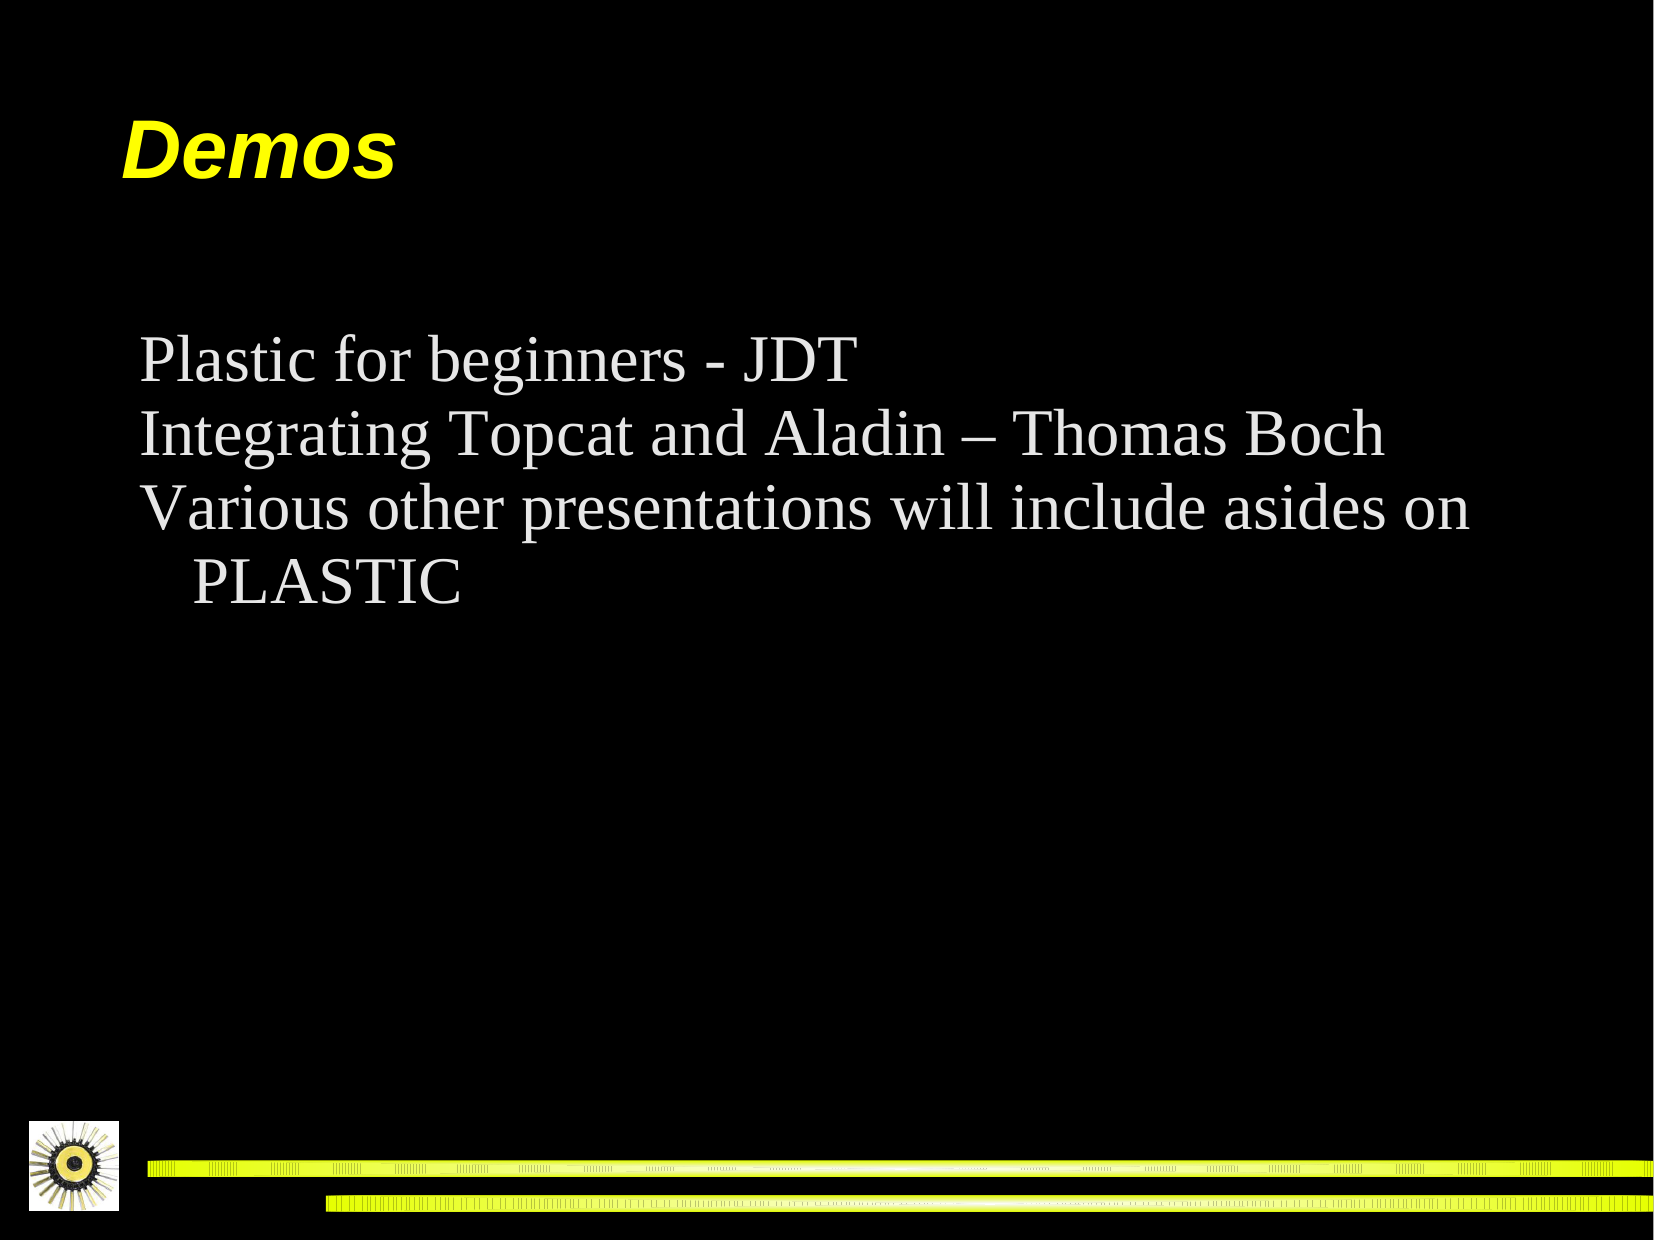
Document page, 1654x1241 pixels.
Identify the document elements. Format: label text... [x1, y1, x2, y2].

picture [29, 1121, 119, 1211]
title Demos [121, 46, 1534, 254]
list Plastic for beginners - JDT Integrating Topcat and Aladin – Thomas Boch Various other presentations will include asides on PLASTIC [121, 322, 1561, 1133]
